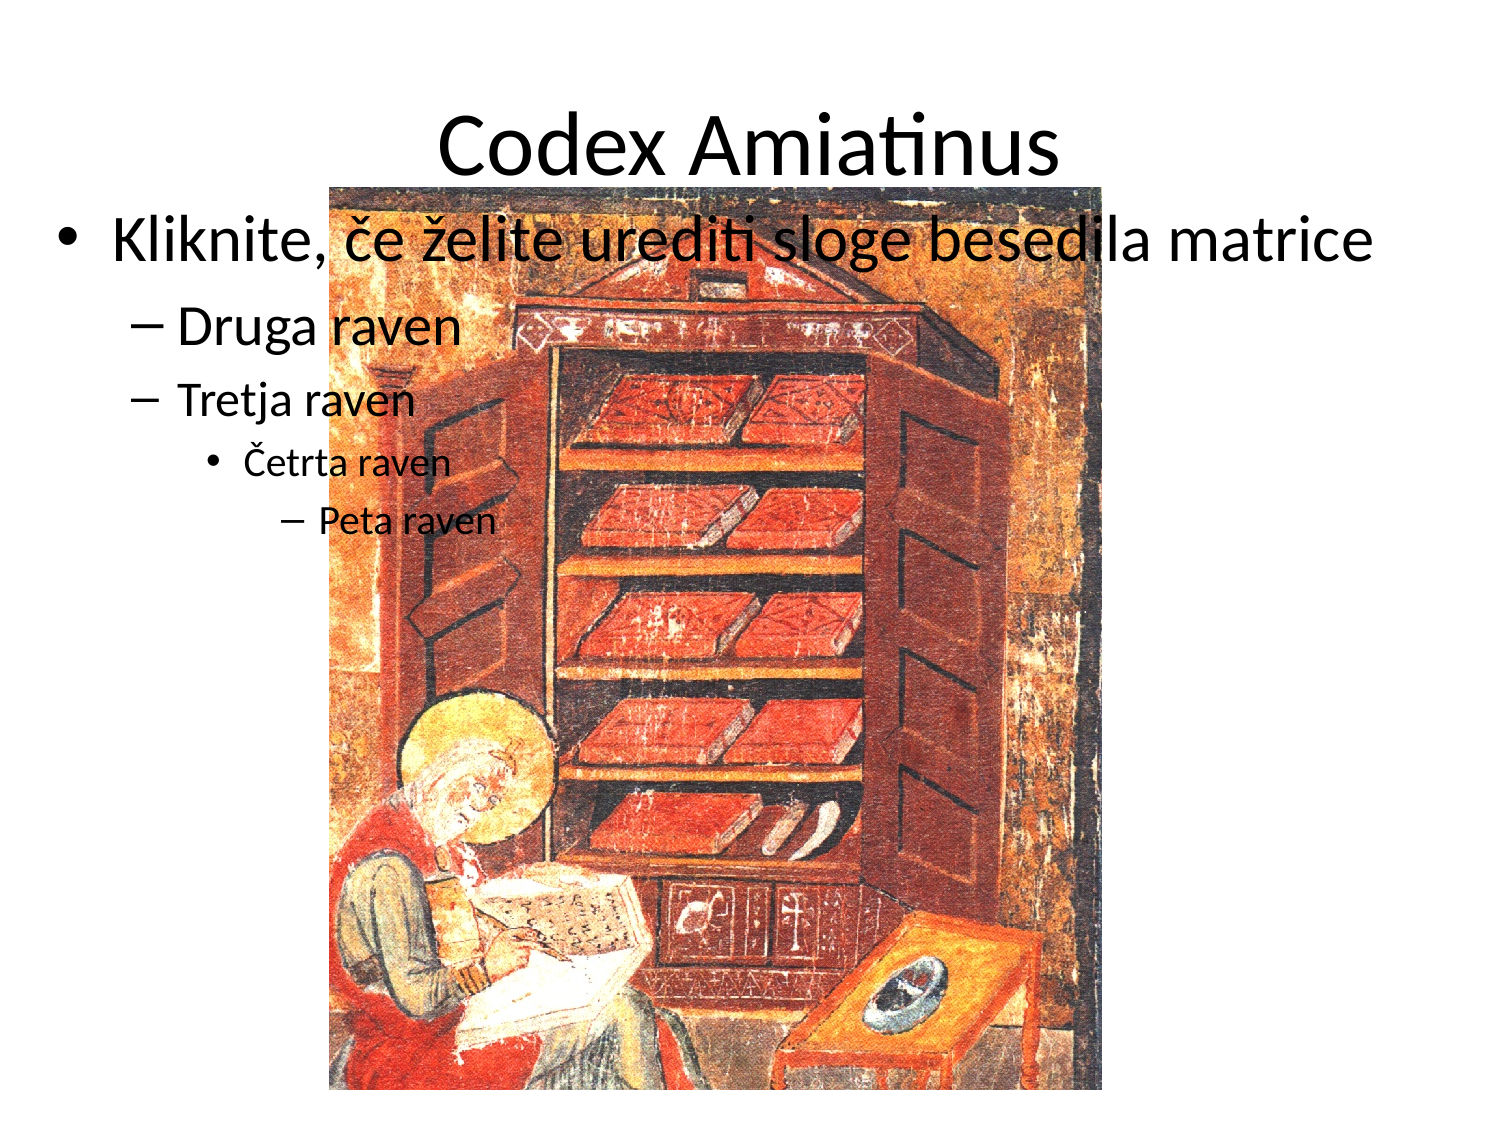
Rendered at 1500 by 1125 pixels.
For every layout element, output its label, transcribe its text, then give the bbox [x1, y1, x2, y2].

title Codex Amiatinus [75, 45, 1425, 233]
picture [329, 187, 1102, 1090]
